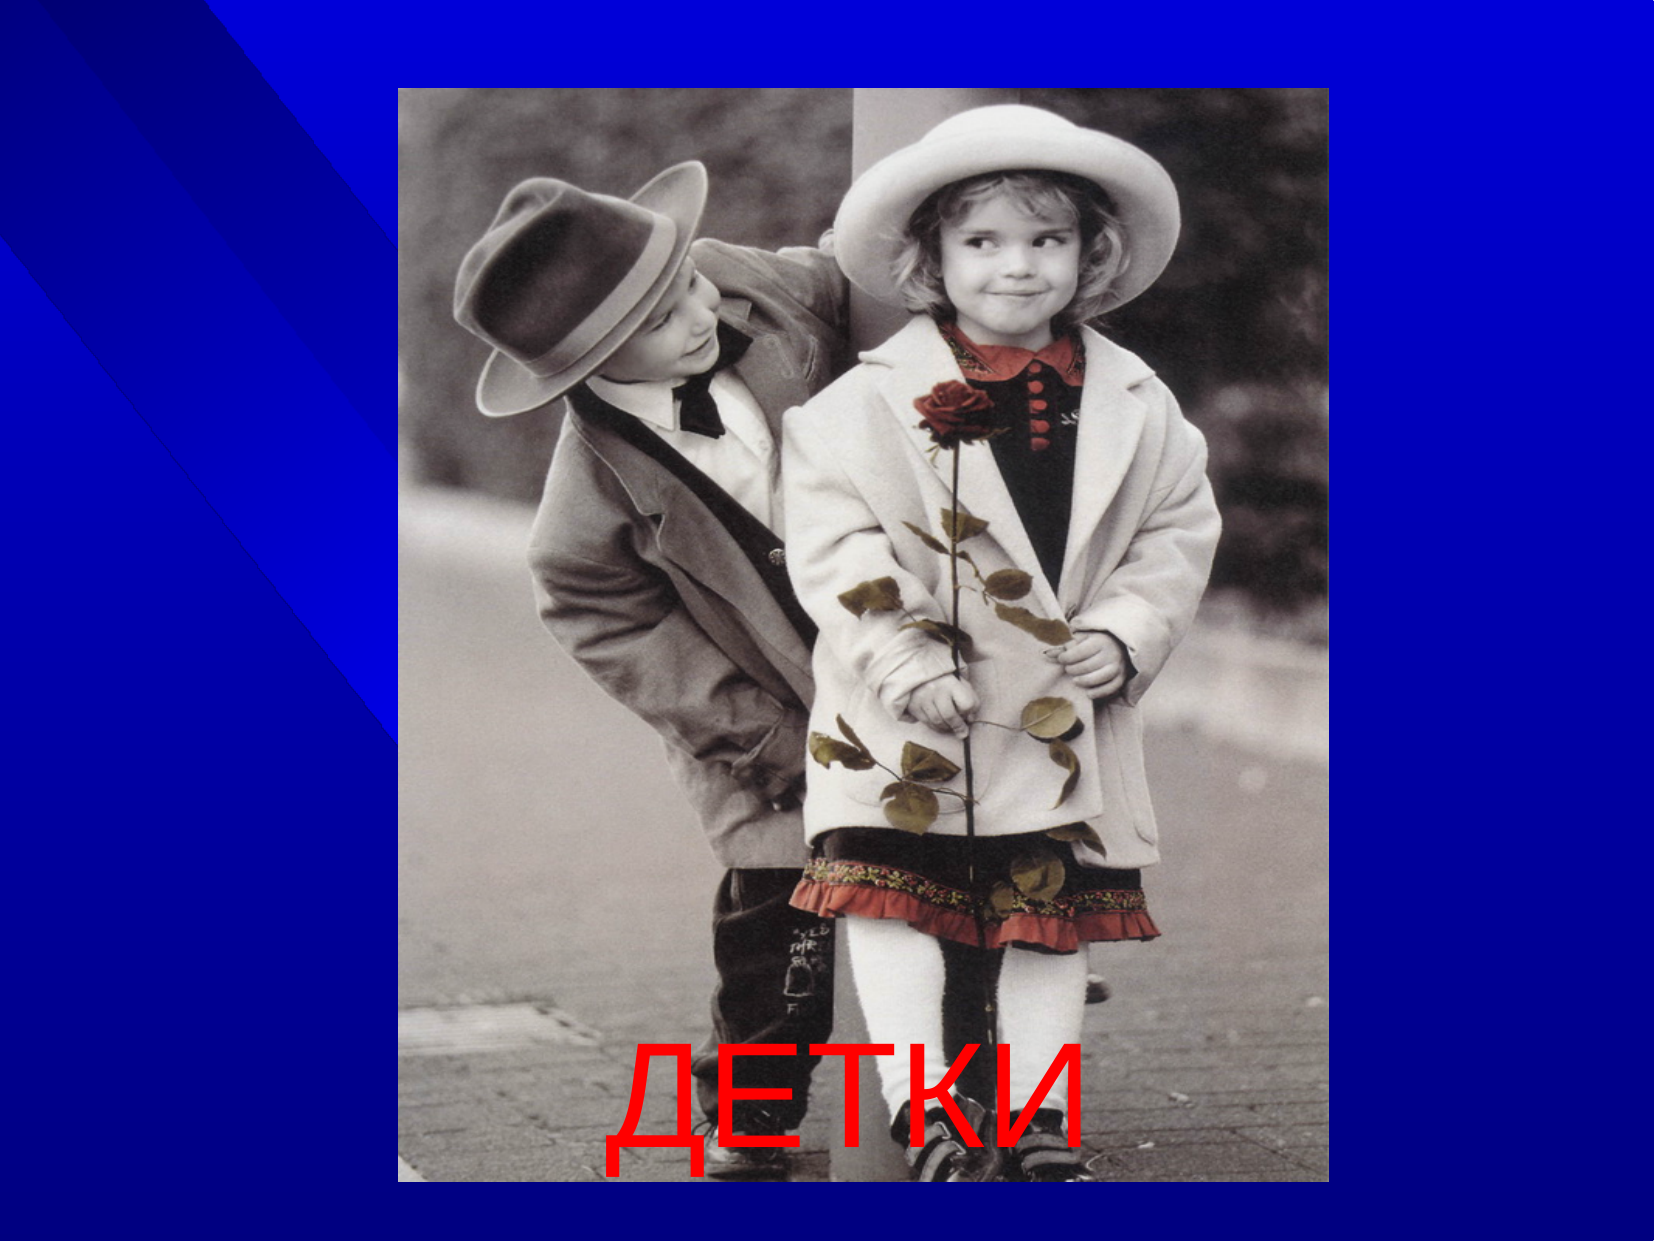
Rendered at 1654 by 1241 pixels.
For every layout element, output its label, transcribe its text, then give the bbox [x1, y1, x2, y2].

text_box ДЕТКИ [590, 1003, 1109, 1187]
picture [398, 88, 1329, 1182]
